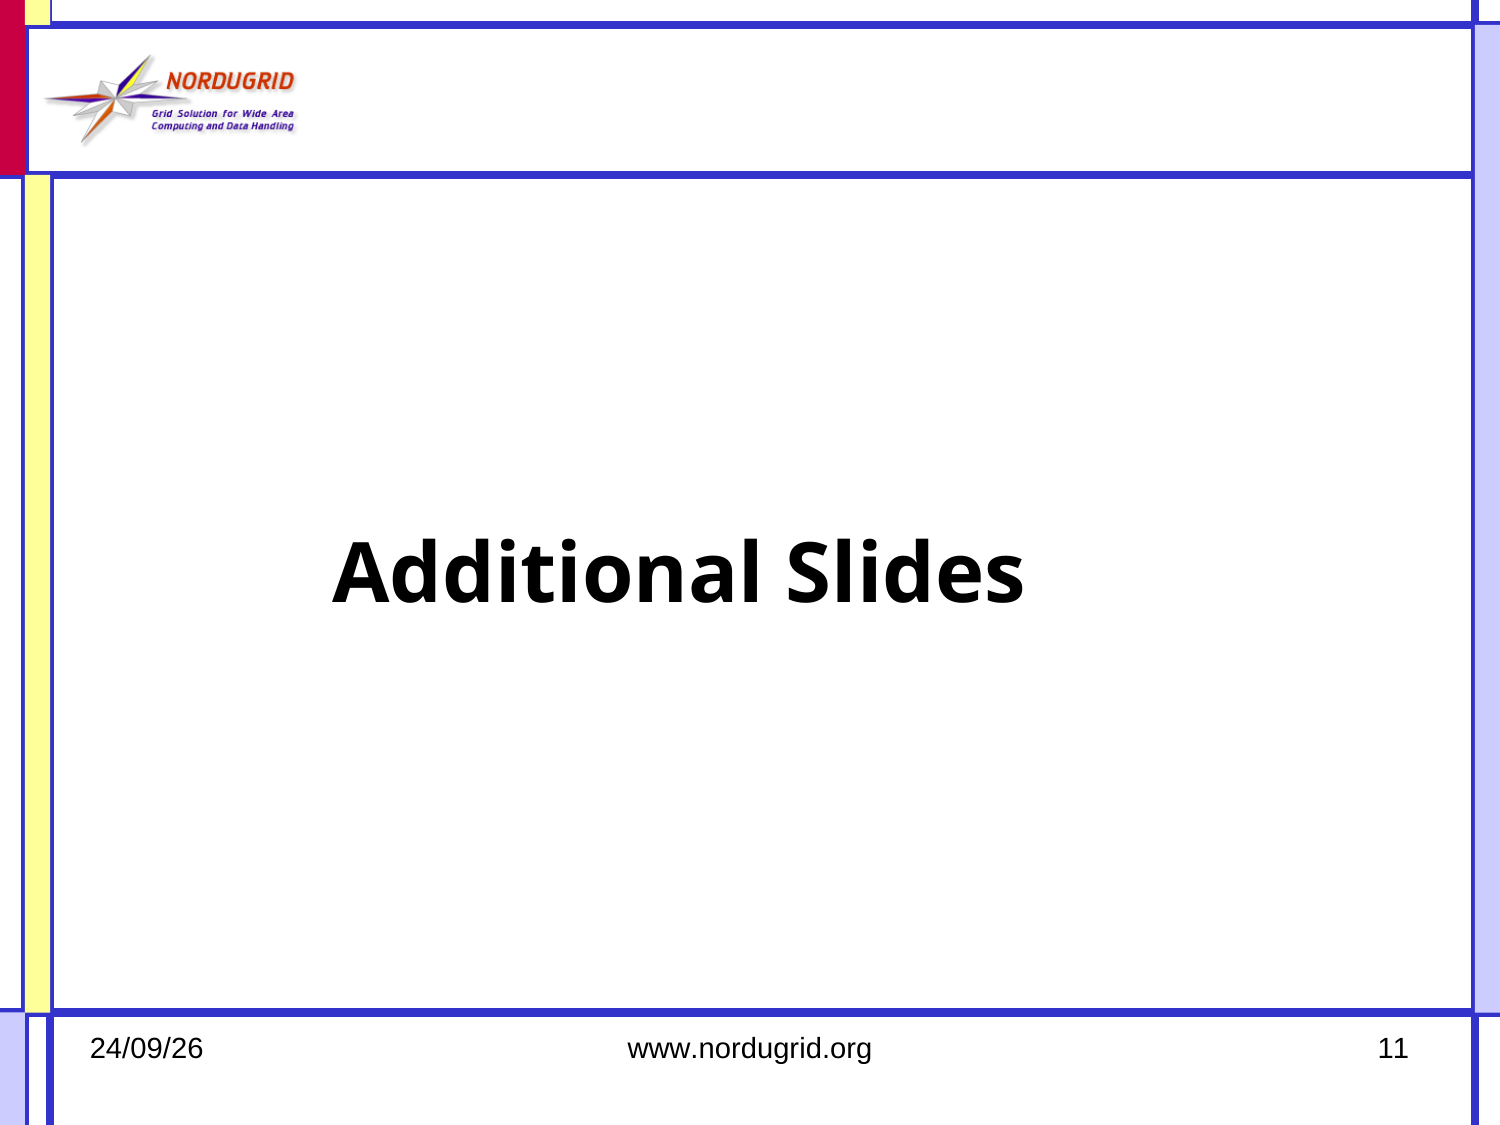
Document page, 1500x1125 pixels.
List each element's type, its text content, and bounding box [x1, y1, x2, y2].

picture [40, 49, 301, 148]
text_box Additional Slides [317, 506, 1183, 619]
